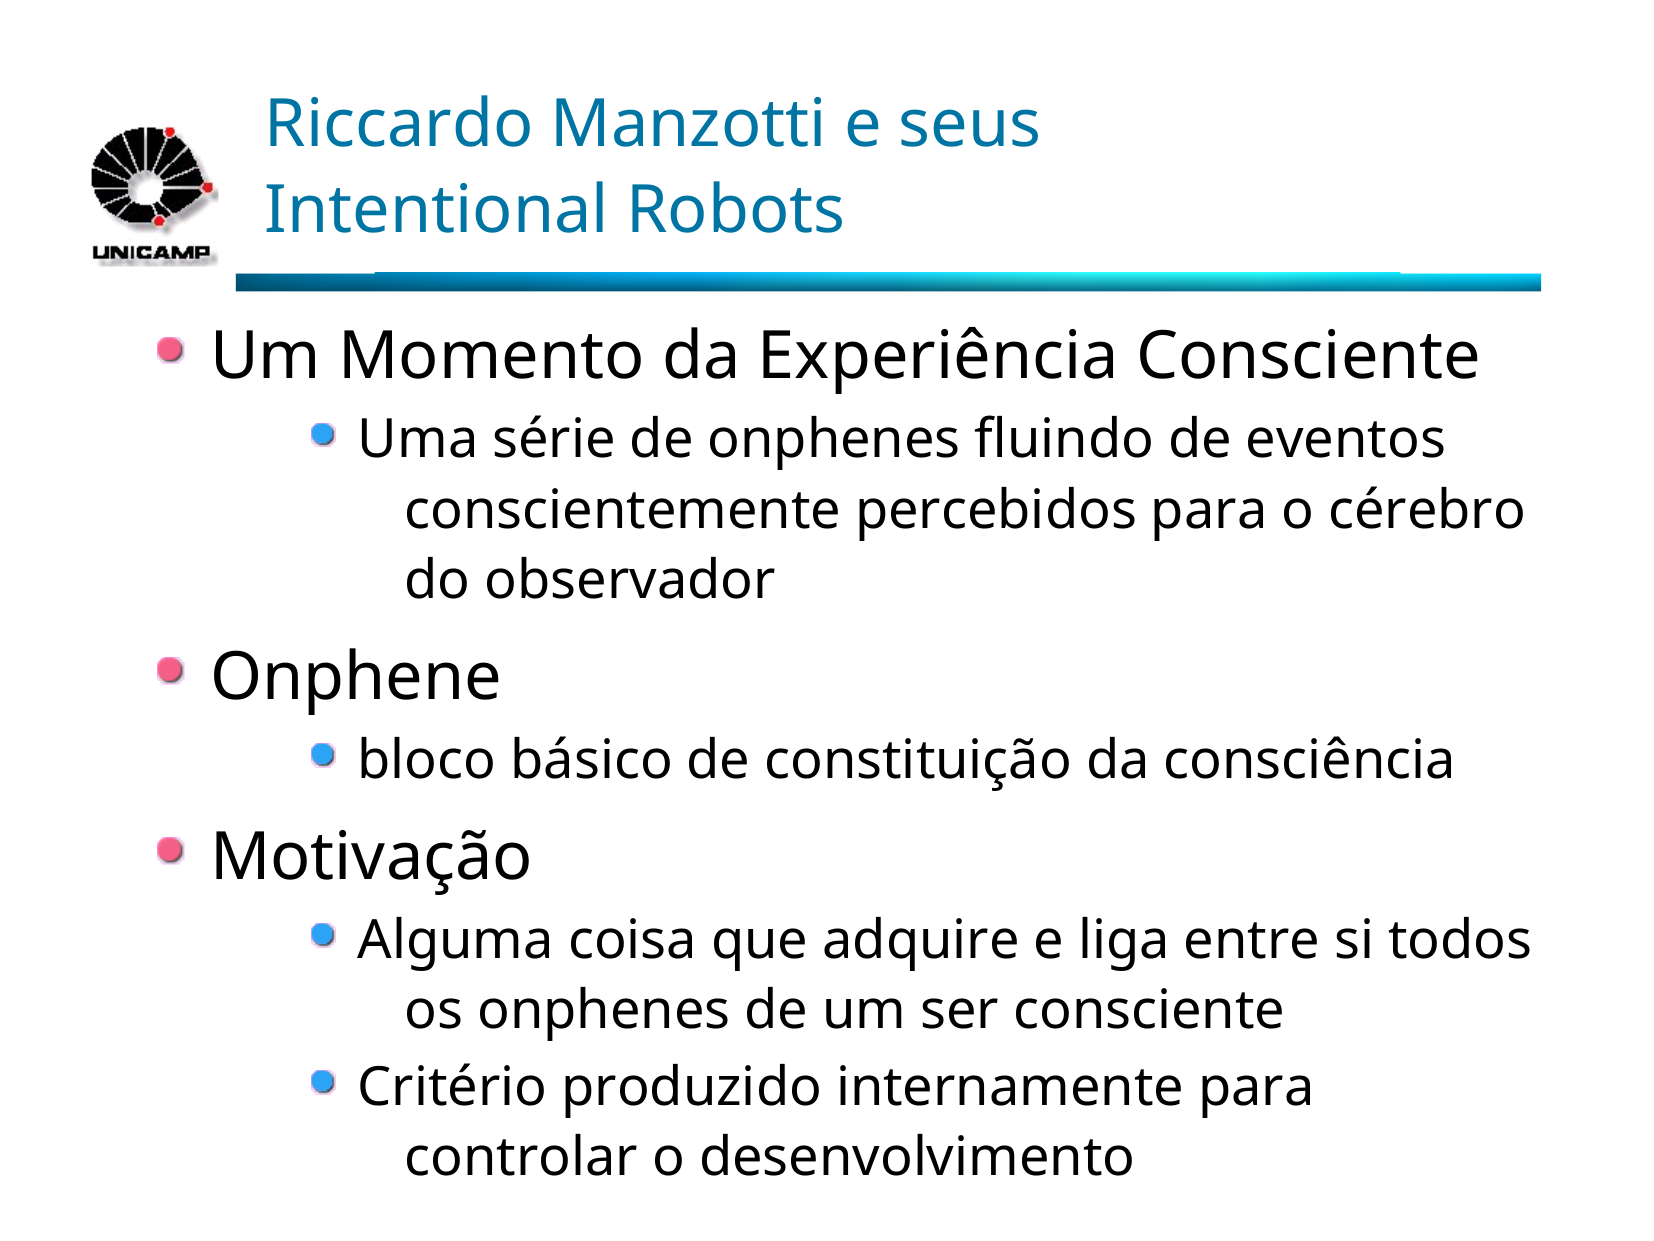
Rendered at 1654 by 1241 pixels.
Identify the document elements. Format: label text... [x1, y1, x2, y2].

title Riccardo Manzotti e seus Intentional Robots [264, 42, 1534, 250]
picture [125, 272, 1654, 295]
list Um Momento da Experiência Consciente Uma série de onphenes fluindo de eventos conscientemente percebidos para o cérebro do observador Onphene bloco básico de constituição da consciência Motivação Alguma coisa que adquire e liga entre si todos os onphenes de um ser consciente Critério produzido internamente para controlar o desenvolvimento [121, 309, 1534, 1182]
